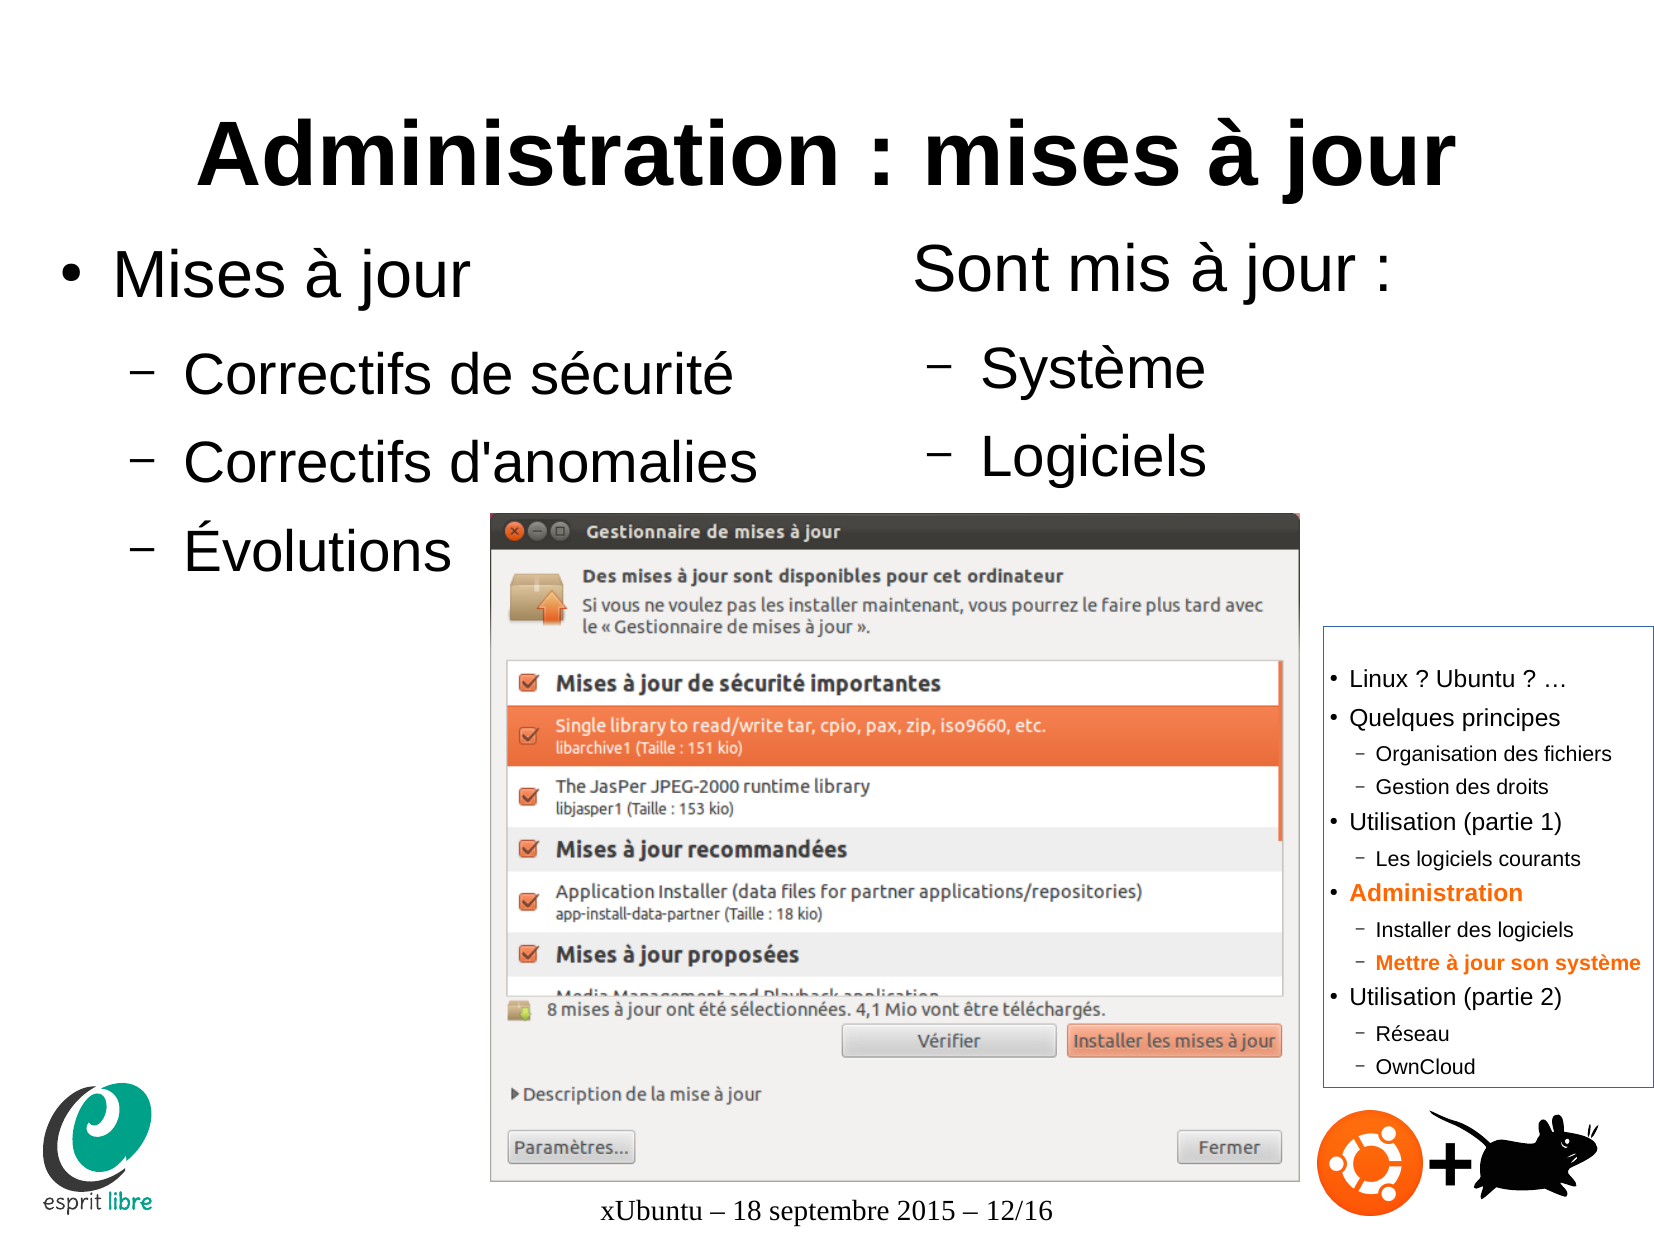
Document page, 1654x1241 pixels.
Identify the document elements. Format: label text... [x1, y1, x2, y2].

list Mises à jour Correctifs de sécurité Correctifs d'anomalies Évolutions [41, 237, 1199, 1069]
title Administration : mises à jour [82, 49, 1572, 237]
list Linux ? Ubuntu ? … Quelques principes Organisation des fichiers Gestion des droits Utilisation (partie 1) Les logiciels courants Administration Installer des logiciels Mettre à jour son système Utilisation (partie 2) Réseau OwnCloud [1323, 626, 1654, 1088]
picture [490, 1063, 1300, 1182]
picture [1317, 1110, 1423, 1216]
list Sont mis à jour : Système Logiciels [838, 231, 1572, 1063]
